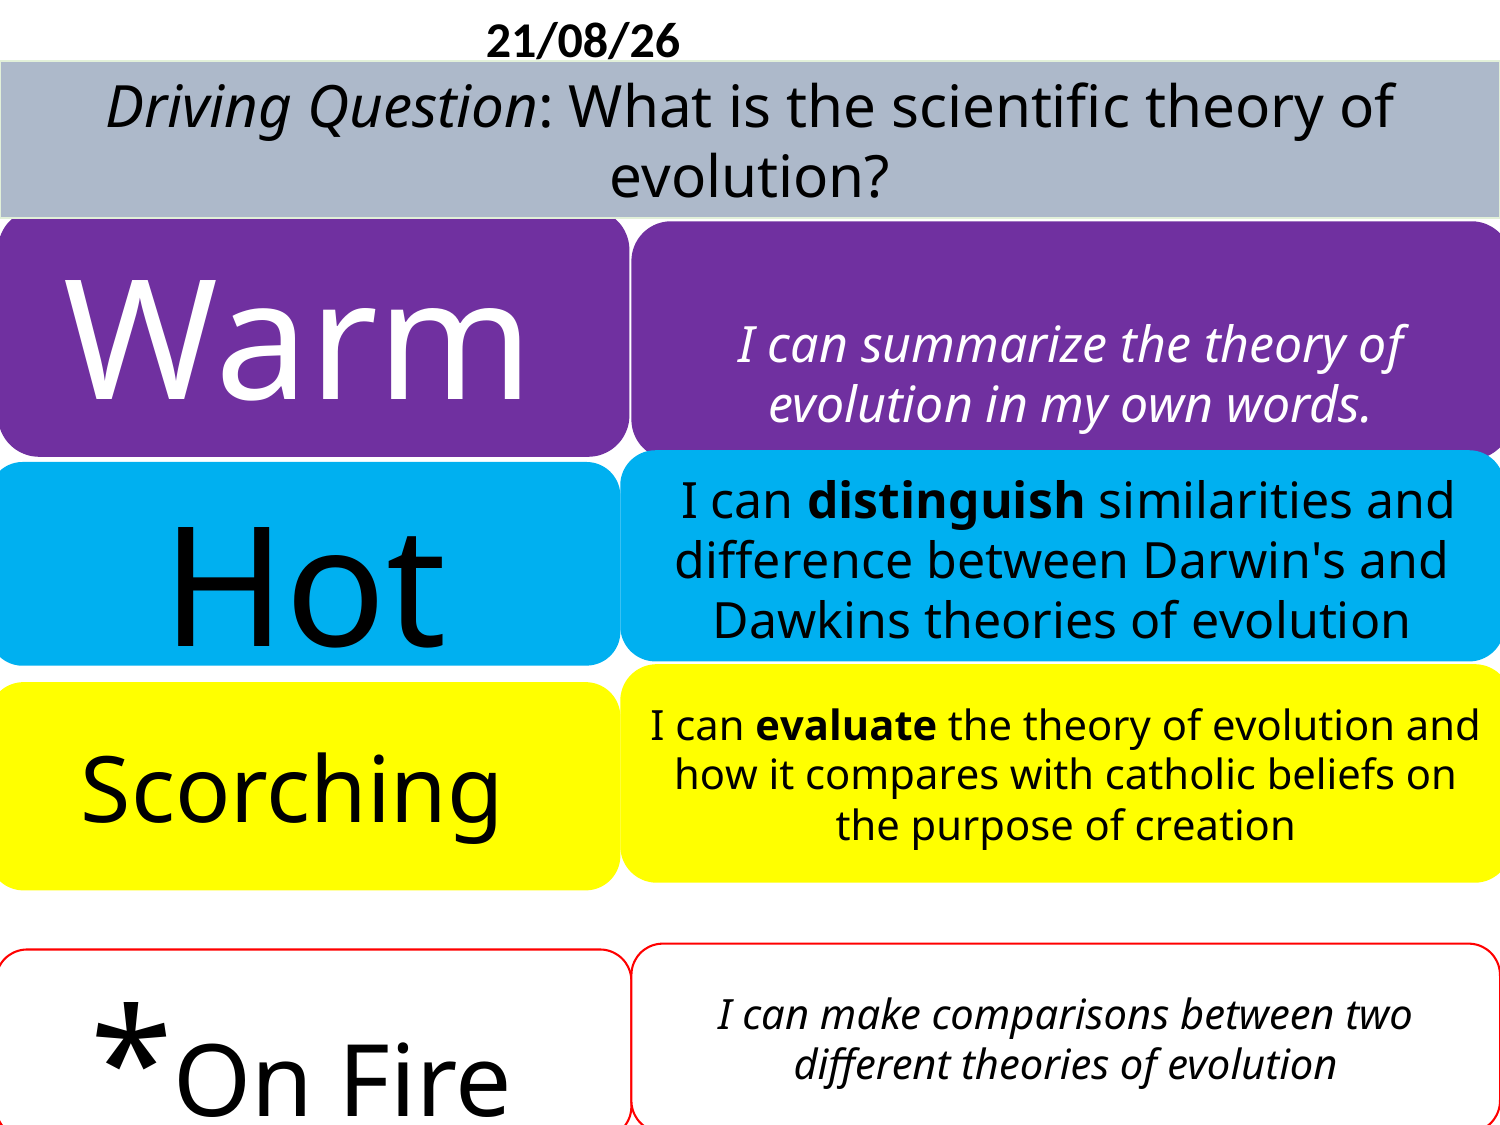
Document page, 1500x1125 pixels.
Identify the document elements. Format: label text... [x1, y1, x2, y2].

text_box I can summarize the theory of evolution in my own words. [631, 221, 1500, 456]
text_box I can distinguish similarities and difference between Darwin's and Dawkins theories of evolution [620, 450, 1500, 662]
text_box Scorching [0, 682, 621, 891]
text_box Driving Question: What is the scientific theory of evolution? [0, 61, 1500, 218]
text_box Friday, 21 October 2016 [471, 0, 1500, 60]
text_box I can evaluate the theory of evolution and how it compares with catholic beliefs on the purpose of creation [620, 664, 1500, 883]
text_box *On Fire [0, 949, 632, 1125]
text_box Hot [0, 461, 621, 666]
text_box Warm [0, 219, 630, 457]
text_box I can make comparisons between two different theories of evolution [631, 943, 1500, 1125]
